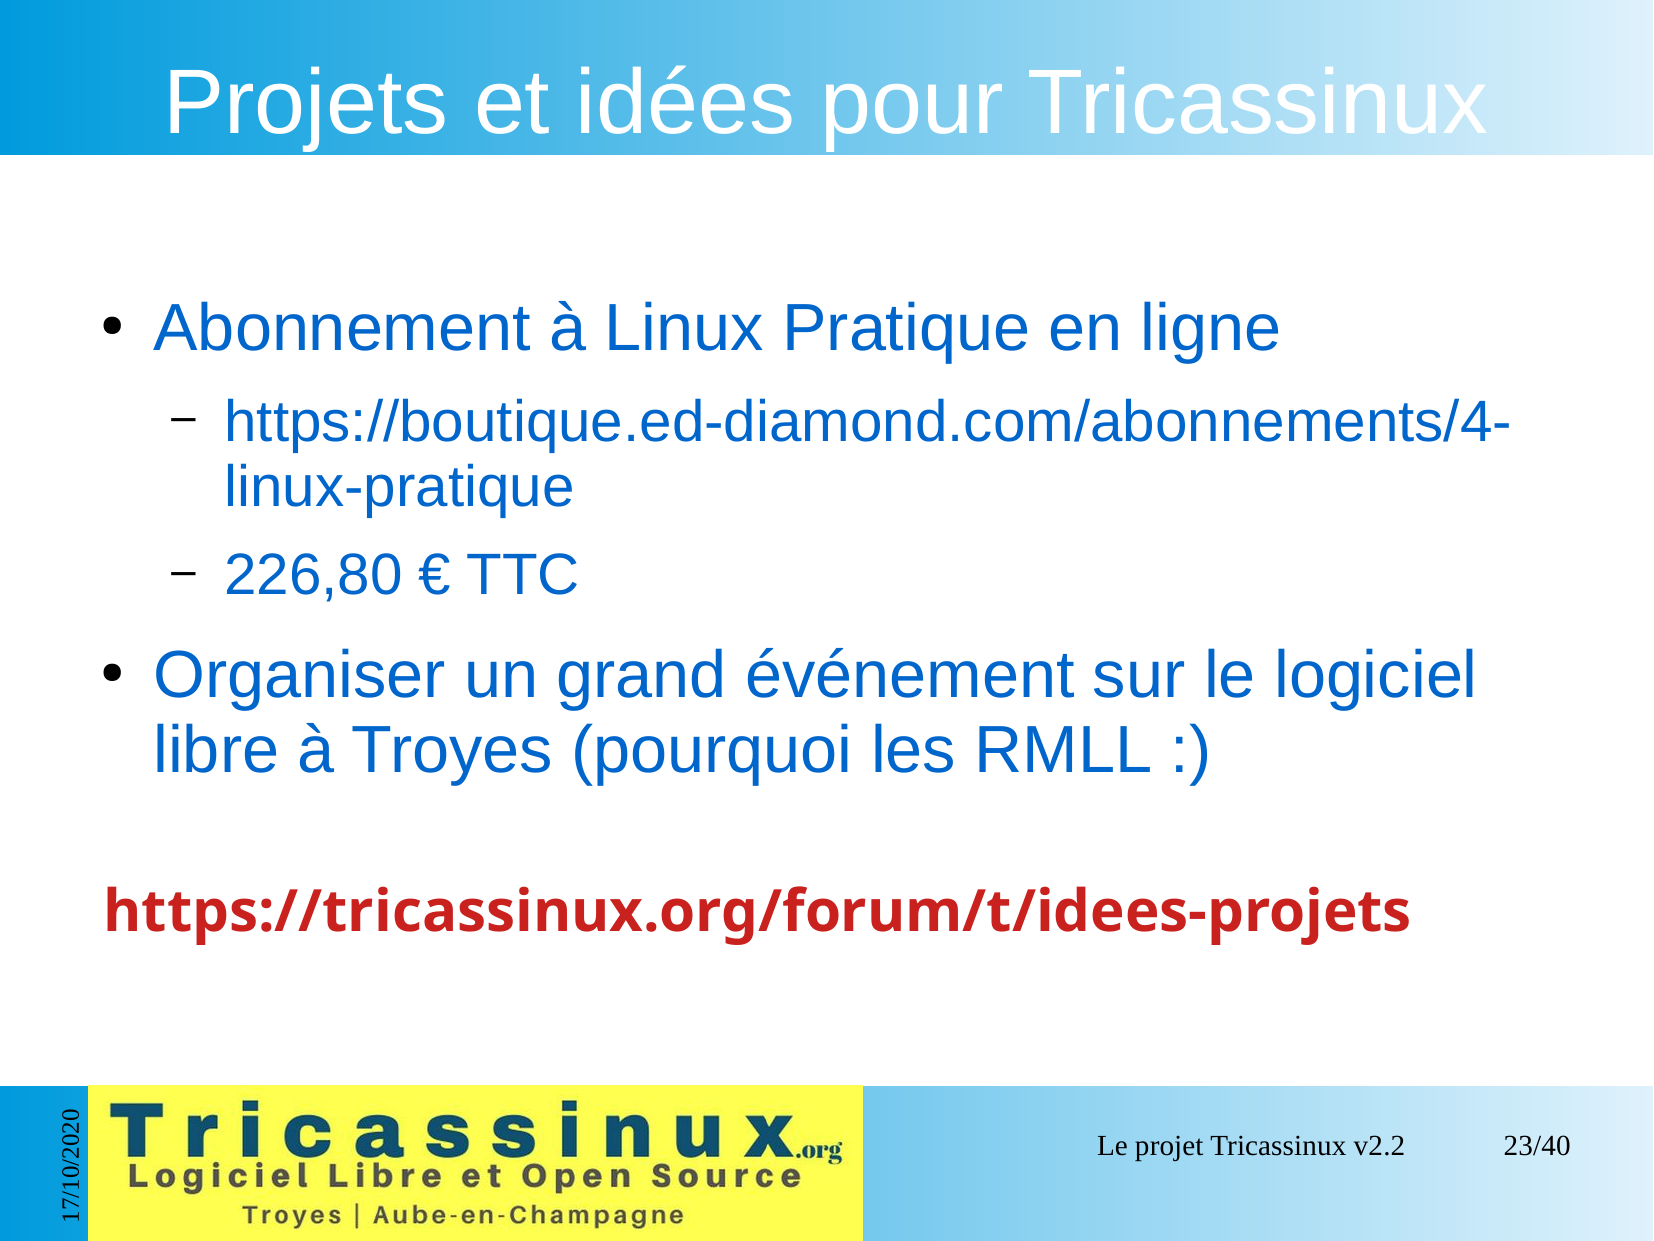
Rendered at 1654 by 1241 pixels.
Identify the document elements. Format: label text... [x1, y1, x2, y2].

list Abonnement à Linux Pratique en ligne https://boutique.ed-diamond.com/abonnements/4-linux-pratique 226,80 € TTC Organiser un grand événement sur le logiciel libre à Troyes (pourquoi les RMLL :) [82, 290, 1571, 1010]
picture [89, 1085, 863, 1241]
text_box https://tricassinux.org/forum/t/idees-projets [88, 862, 1571, 945]
title Projets et idées pour Tricassinux [82, 49, 1571, 155]
